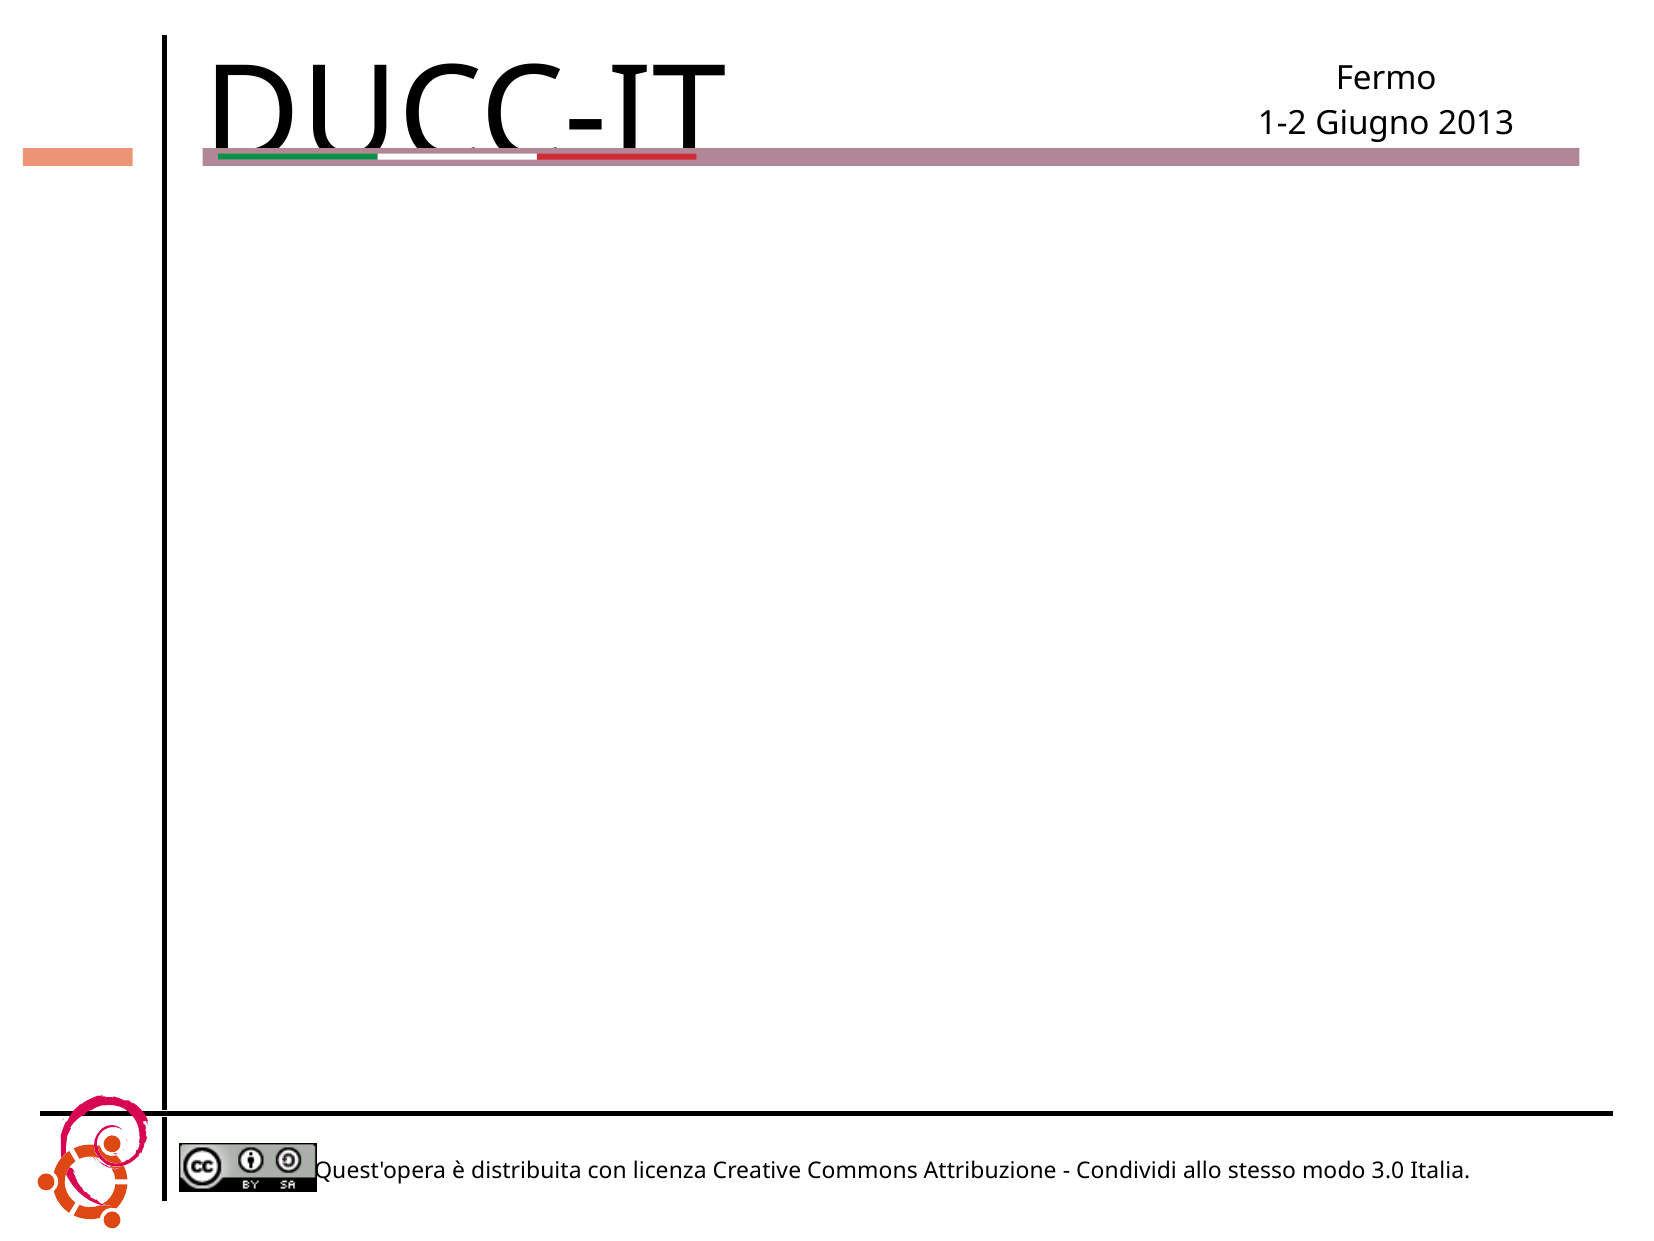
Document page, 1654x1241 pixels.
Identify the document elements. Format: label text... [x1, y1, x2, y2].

text_box DUCC-IT [188, 10, 726, 175]
text_box [202, 148, 1580, 166]
text_box [39, 34, 1614, 1220]
picture [179, 1143, 317, 1192]
text_box [22, 148, 133, 166]
text_box Fermo 1-2 Giugno 2013 [1243, 46, 1522, 139]
text_box [37, 1173, 55, 1191]
text_box [103, 1211, 121, 1229]
text_box Quest'opera è distribuita con licenza Creative Commons Attribuzione - Condividi allo stesso modo 3.0 Italia. [312, 1146, 1475, 1189]
